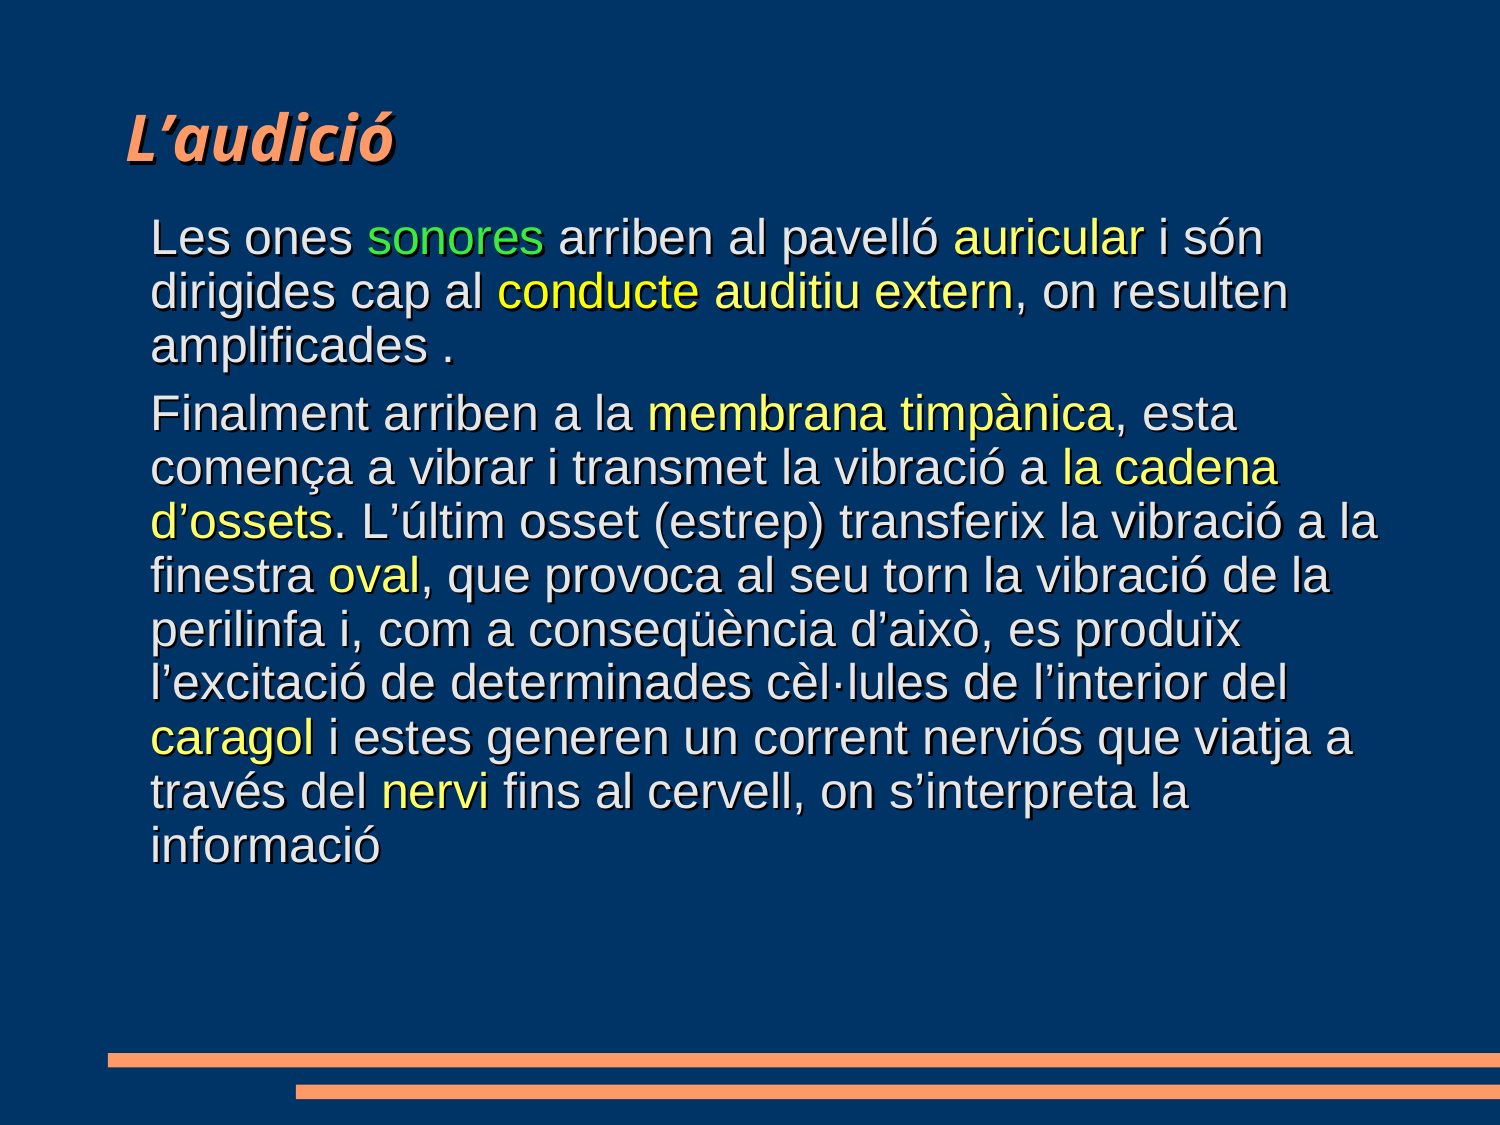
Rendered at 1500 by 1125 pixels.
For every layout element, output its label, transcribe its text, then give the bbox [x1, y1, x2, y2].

list Les ones sonores arriben al pavelló auricular i són dirigides cap al conducte auditiu extern, on resulten amplificades . Finalment arriben a la membrana timpànica, esta comença a vibrar i transmet la vibració a la cadena d’ossets. L’últim osset (estrep) transferix la vibració a la finestra oval, que provoca al seu torn la vibració de la perilinfa i, com a conseqüència d’això, es produïx l’excitació de determinades cèl·lules de l’interior del caragol i estes generen un corrent nerviós que viatja a través del nervi fins al cervell, on s’interpreta la informació [135, 204, 1441, 939]
title L’audició [110, 41, 1392, 230]
